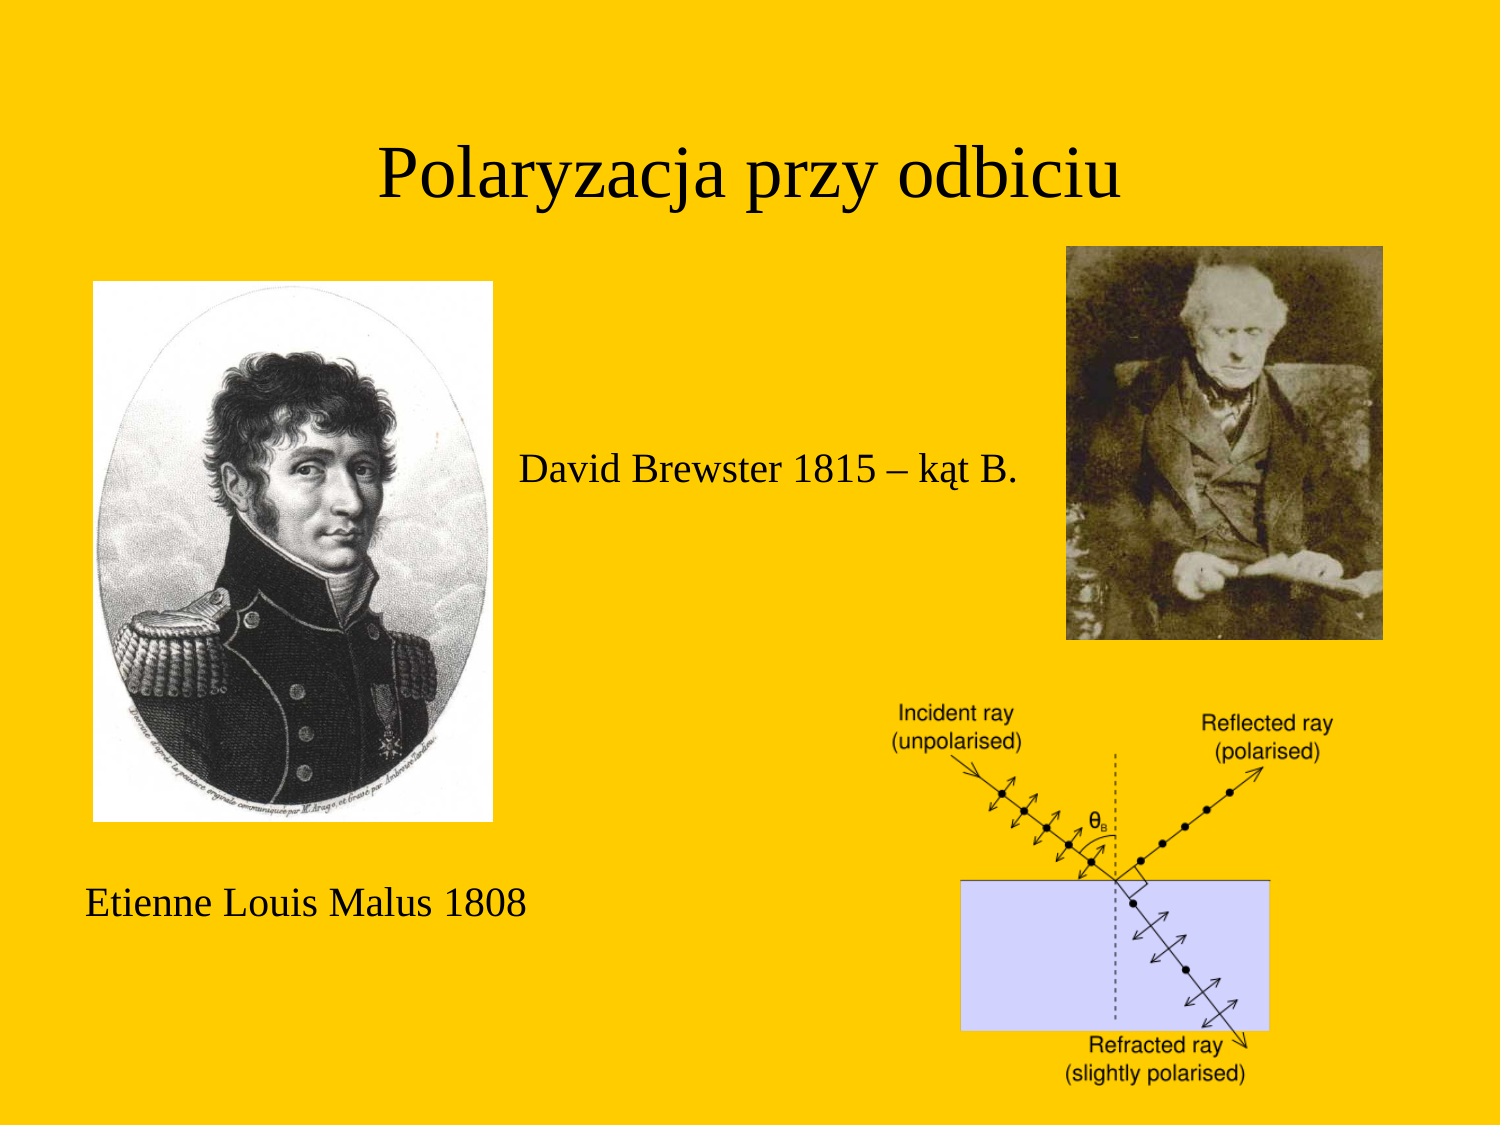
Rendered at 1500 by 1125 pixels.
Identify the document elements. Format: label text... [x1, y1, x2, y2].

text_box Etienne Louis Malus 1808 [70, 867, 586, 933]
picture [93, 281, 493, 822]
picture [1066, 246, 1383, 640]
picture [878, 692, 1341, 1095]
title Polaryzacja przy odbiciu [112, 99, 1388, 235]
text_box David Brewster 1815 – kąt B. [503, 433, 1055, 500]
